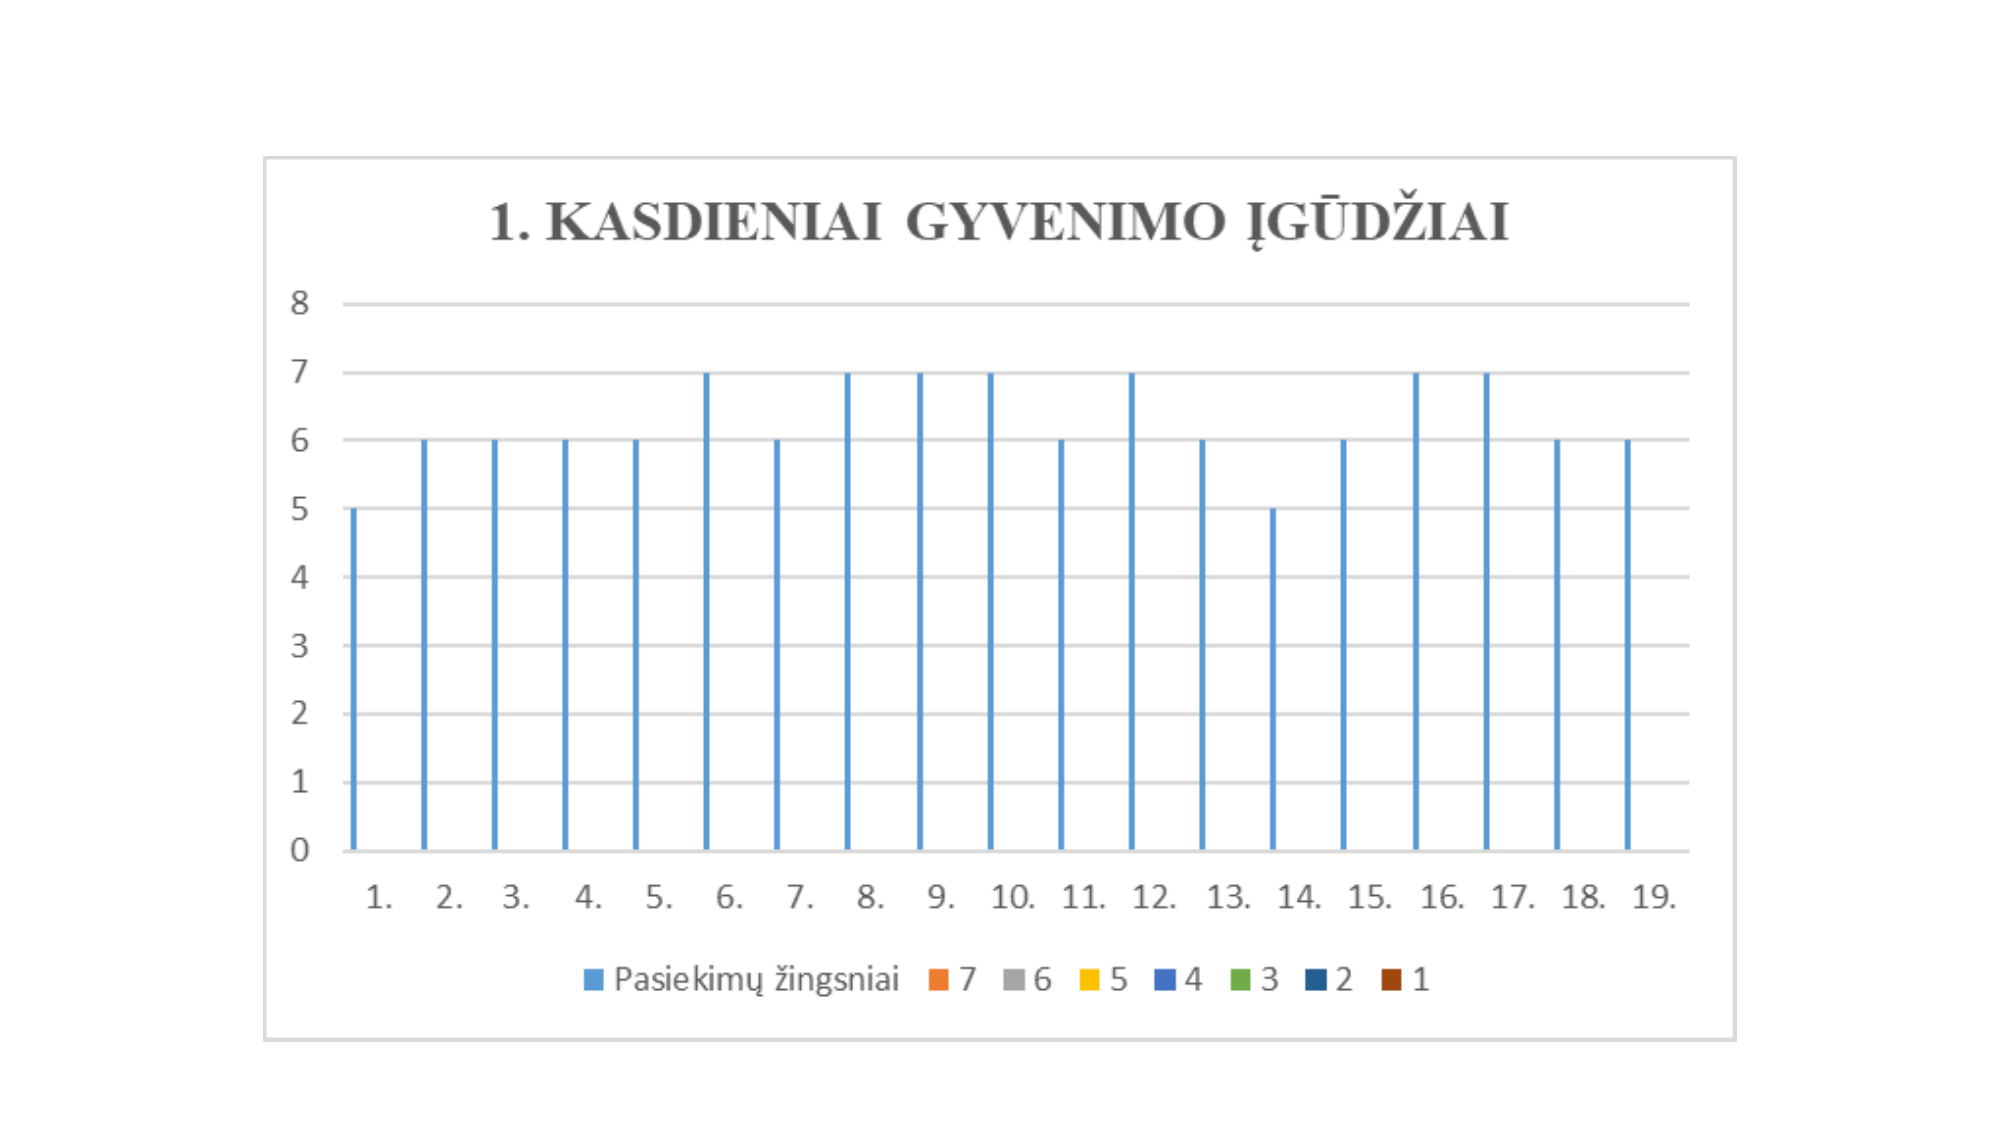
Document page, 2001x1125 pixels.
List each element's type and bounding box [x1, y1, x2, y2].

picture [263, 156, 1737, 1042]
